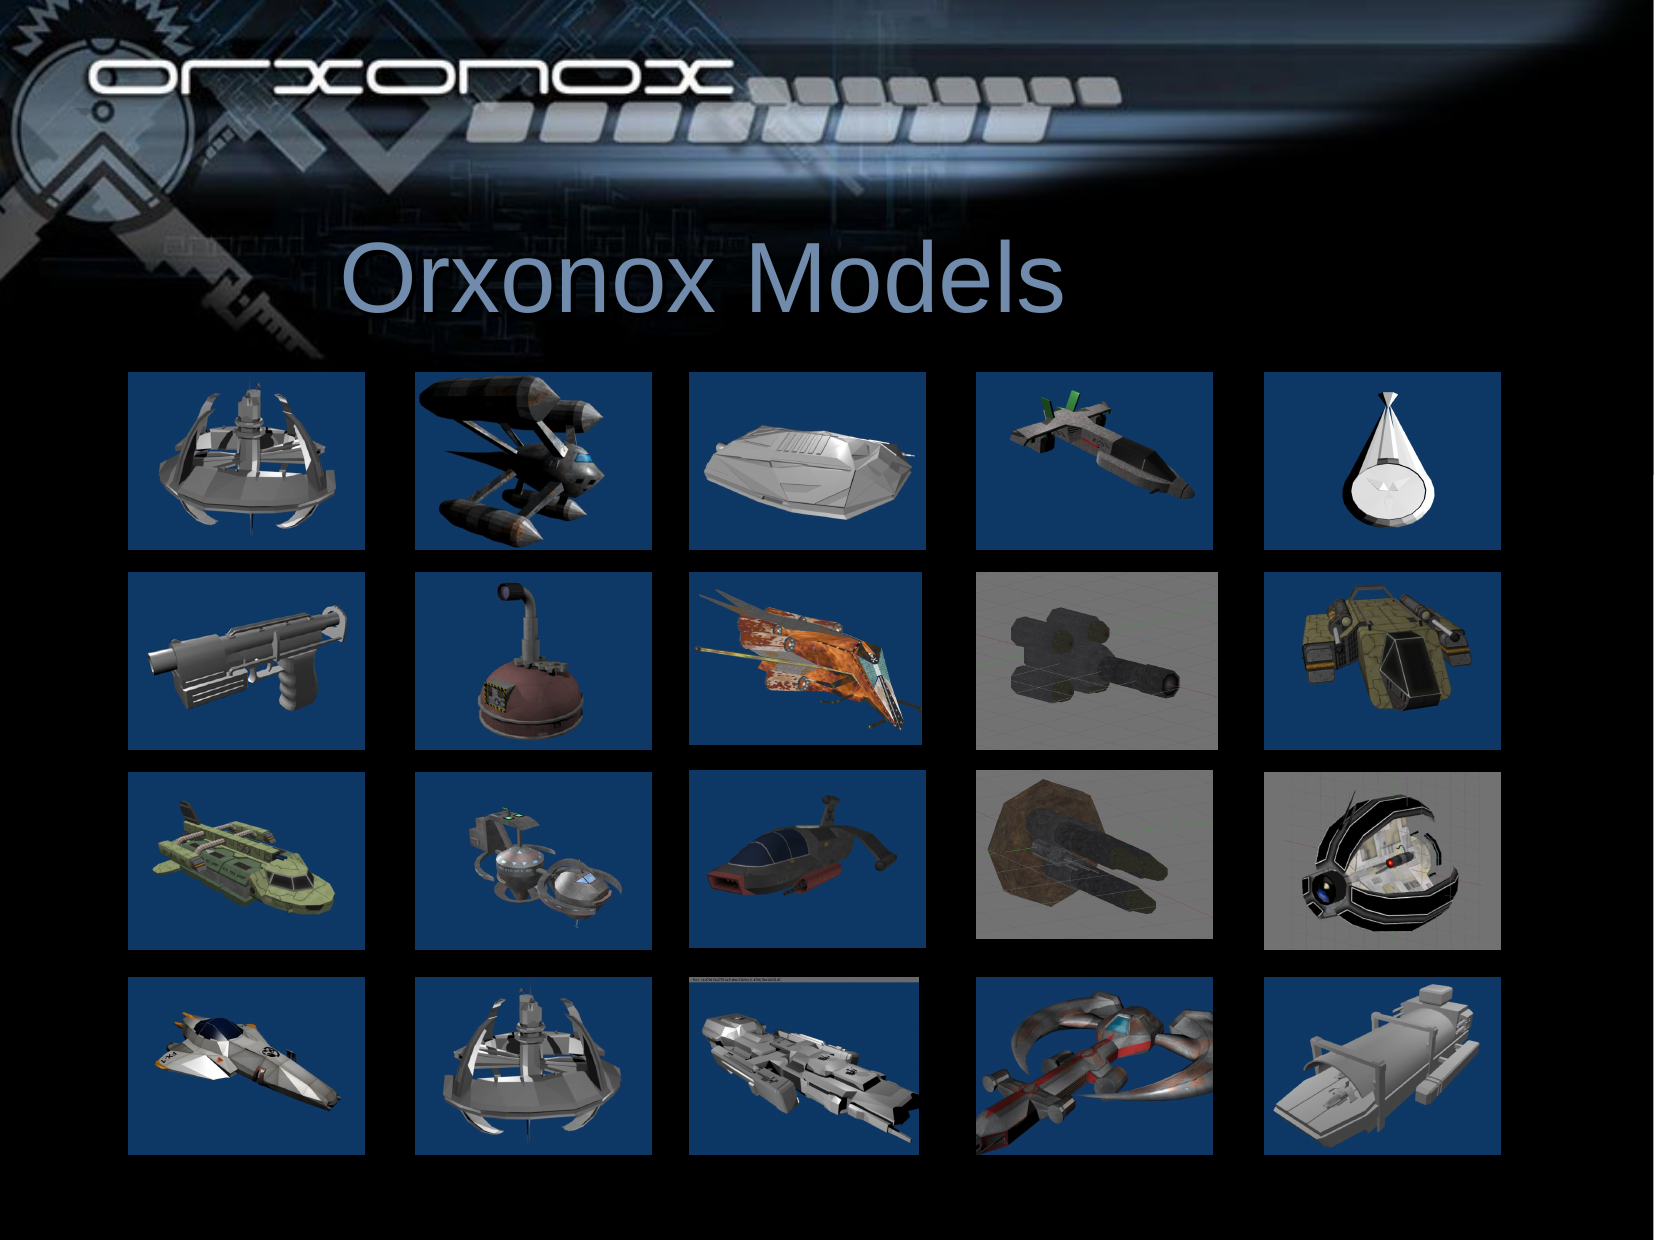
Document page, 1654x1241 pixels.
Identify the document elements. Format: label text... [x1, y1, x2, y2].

picture [976, 770, 1213, 939]
picture [415, 572, 652, 750]
text_box Orxonox Models [324, 205, 1300, 261]
picture [1264, 772, 1501, 950]
picture [128, 772, 365, 950]
picture [1264, 572, 1501, 750]
picture [415, 772, 652, 950]
picture [1264, 977, 1501, 1155]
picture [689, 770, 926, 948]
picture [415, 977, 652, 1155]
picture [689, 572, 922, 746]
picture [976, 572, 1218, 750]
picture [689, 977, 919, 1155]
picture [0, 0, 1654, 550]
picture [976, 977, 1213, 1155]
picture [128, 977, 365, 1155]
picture [128, 572, 365, 750]
